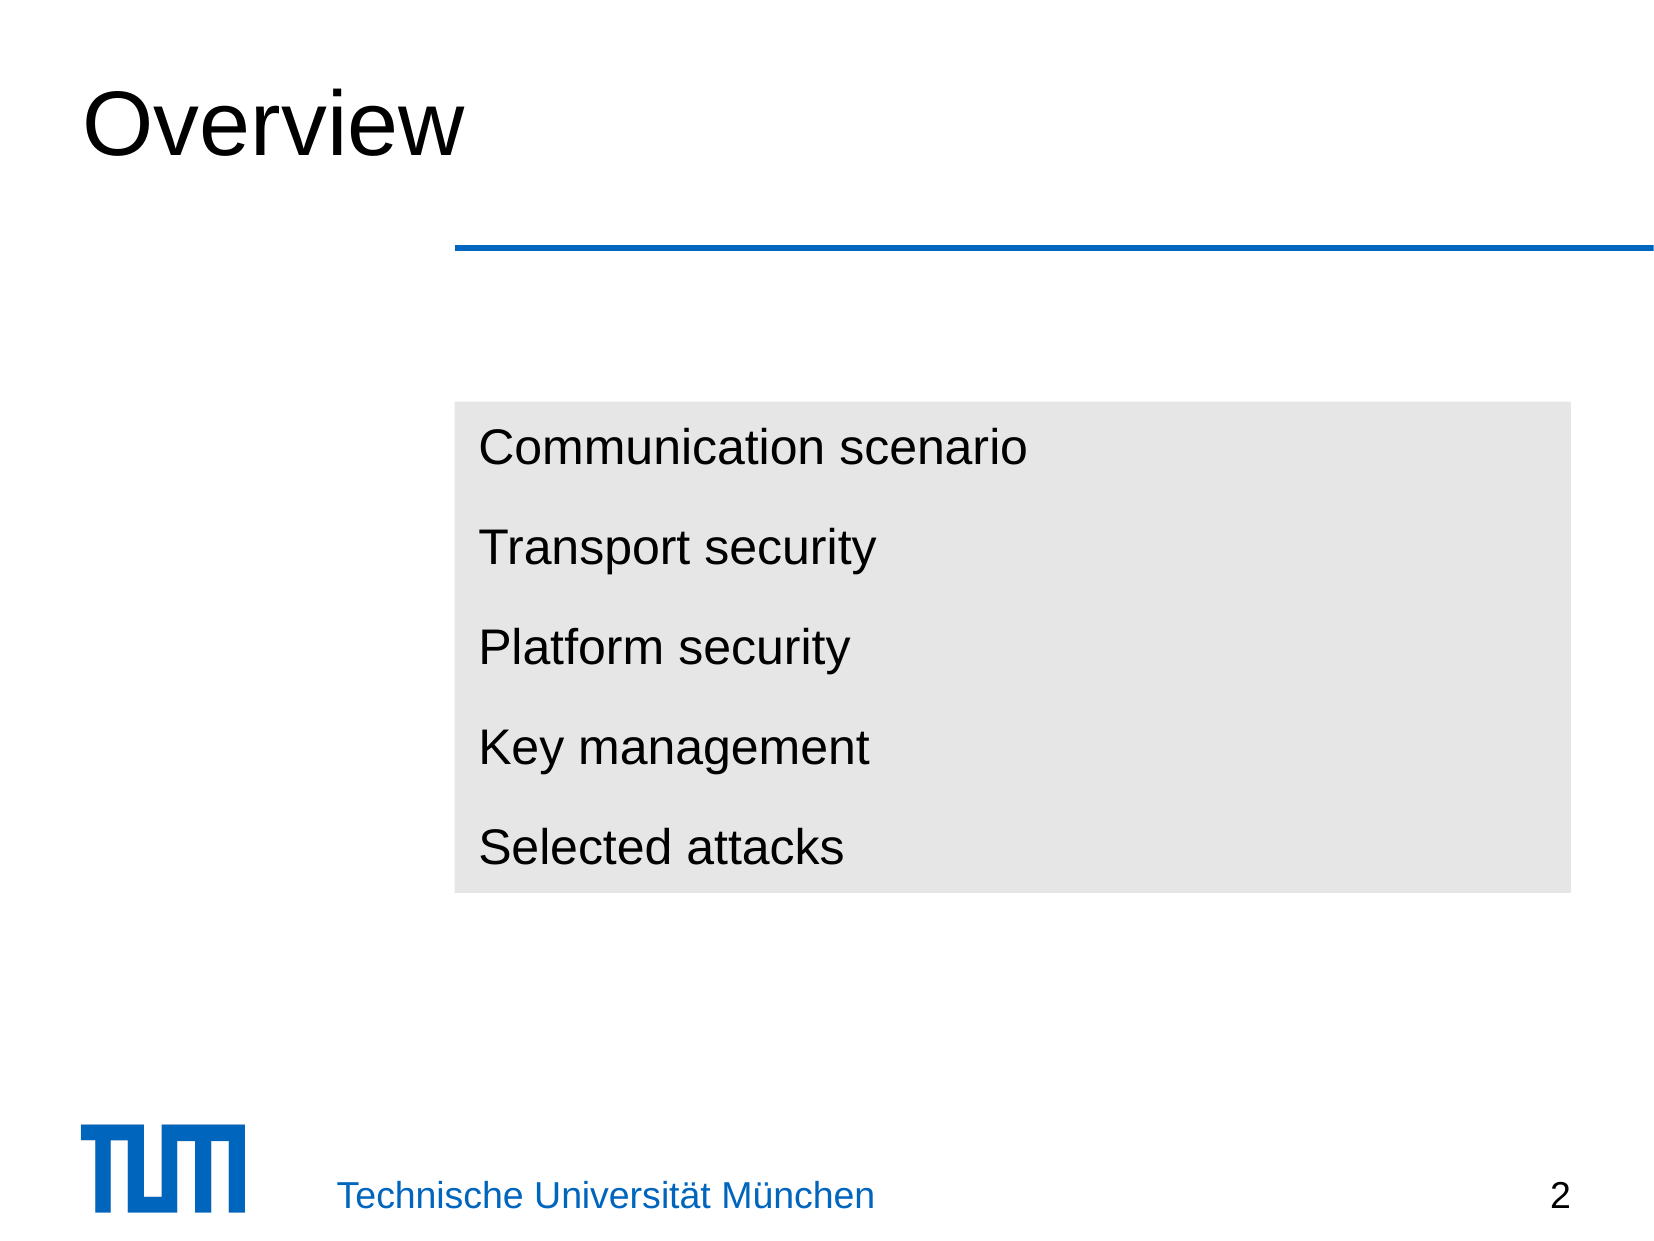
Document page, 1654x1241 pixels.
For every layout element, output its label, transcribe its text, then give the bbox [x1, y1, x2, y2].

list Communication scenario Transport security Platform security Key management Selected attacks [454, 401, 1571, 893]
picture [80, 1124, 245, 1213]
title Overview [82, 19, 1571, 228]
